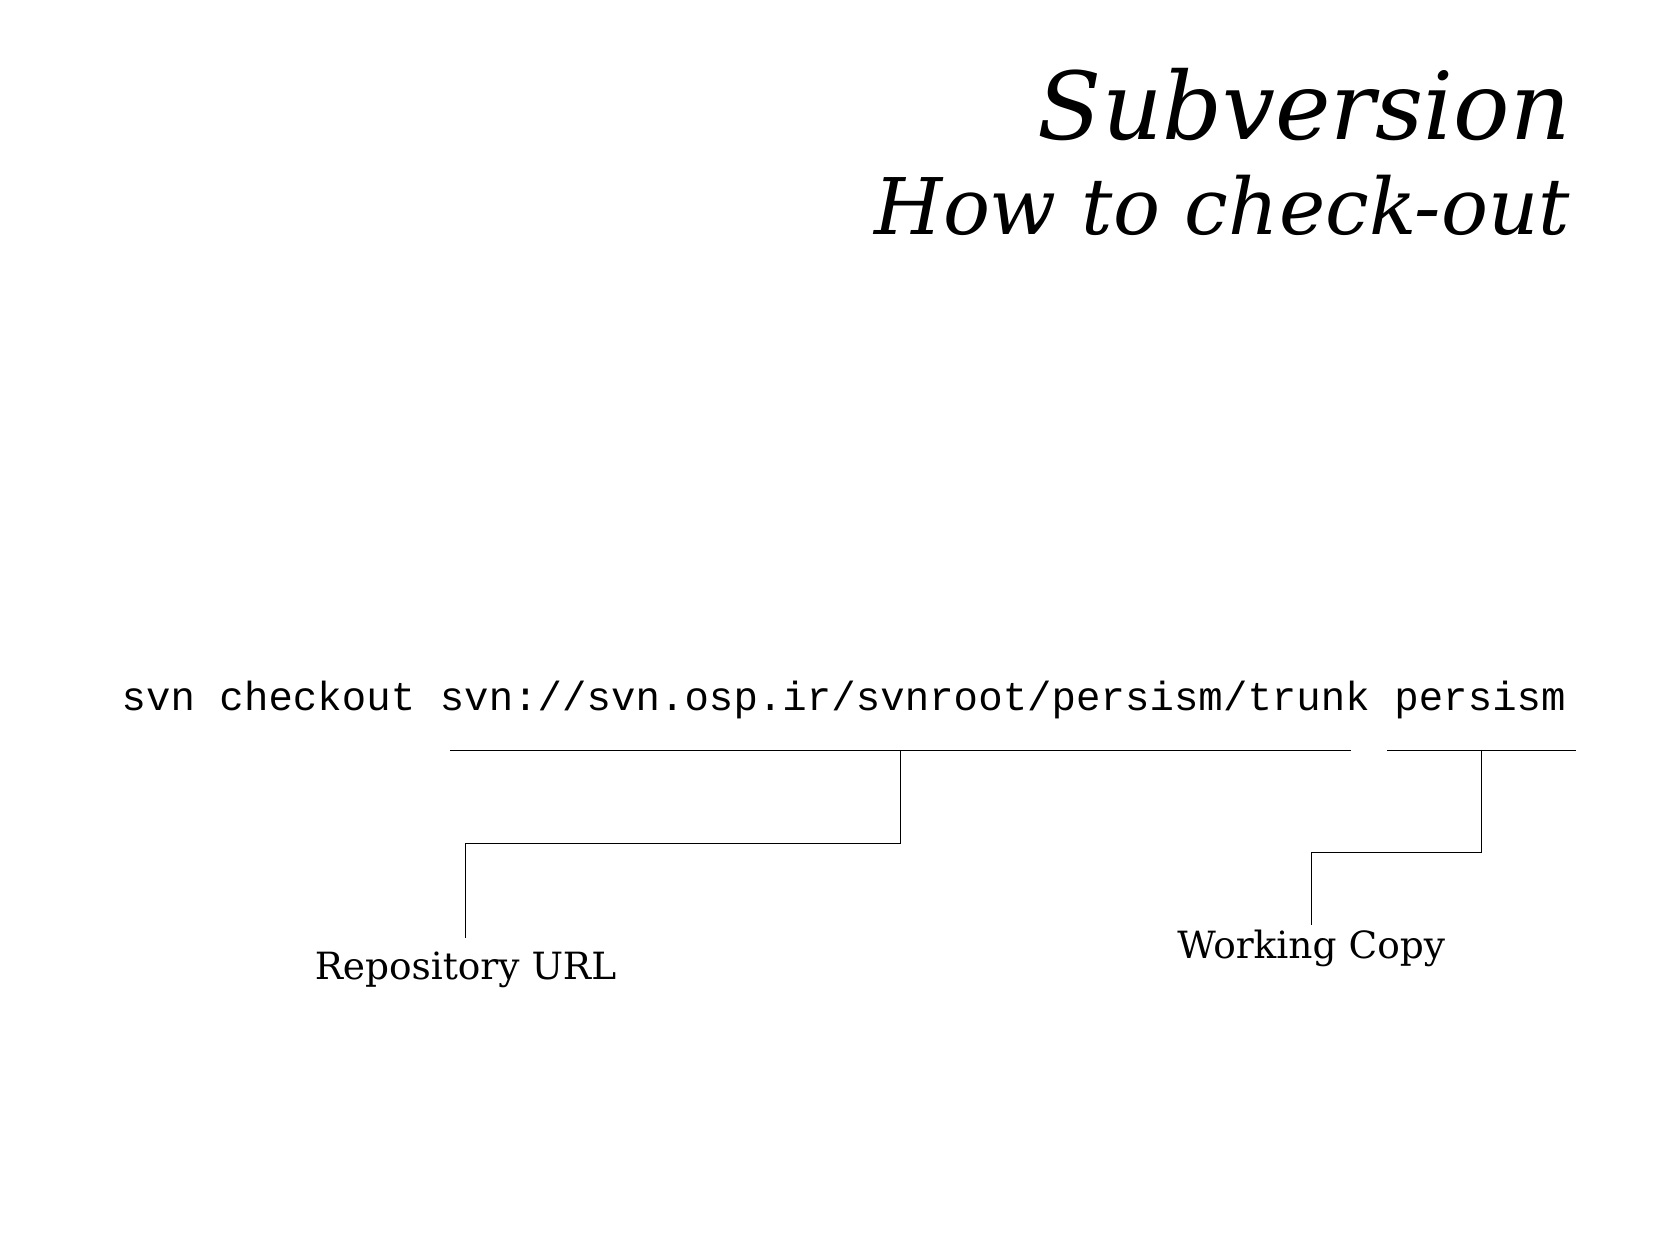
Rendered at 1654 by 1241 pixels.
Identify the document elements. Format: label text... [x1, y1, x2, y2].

text_box Repository URL [300, 937, 632, 996]
text_box Working Copy [1162, 916, 1461, 976]
subtitle svn checkout svn://svn.osp.ir/svnroot/persism/trunk persism [82, 297, 1571, 1101]
title Subversion How to check-out [82, 52, 1571, 254]
